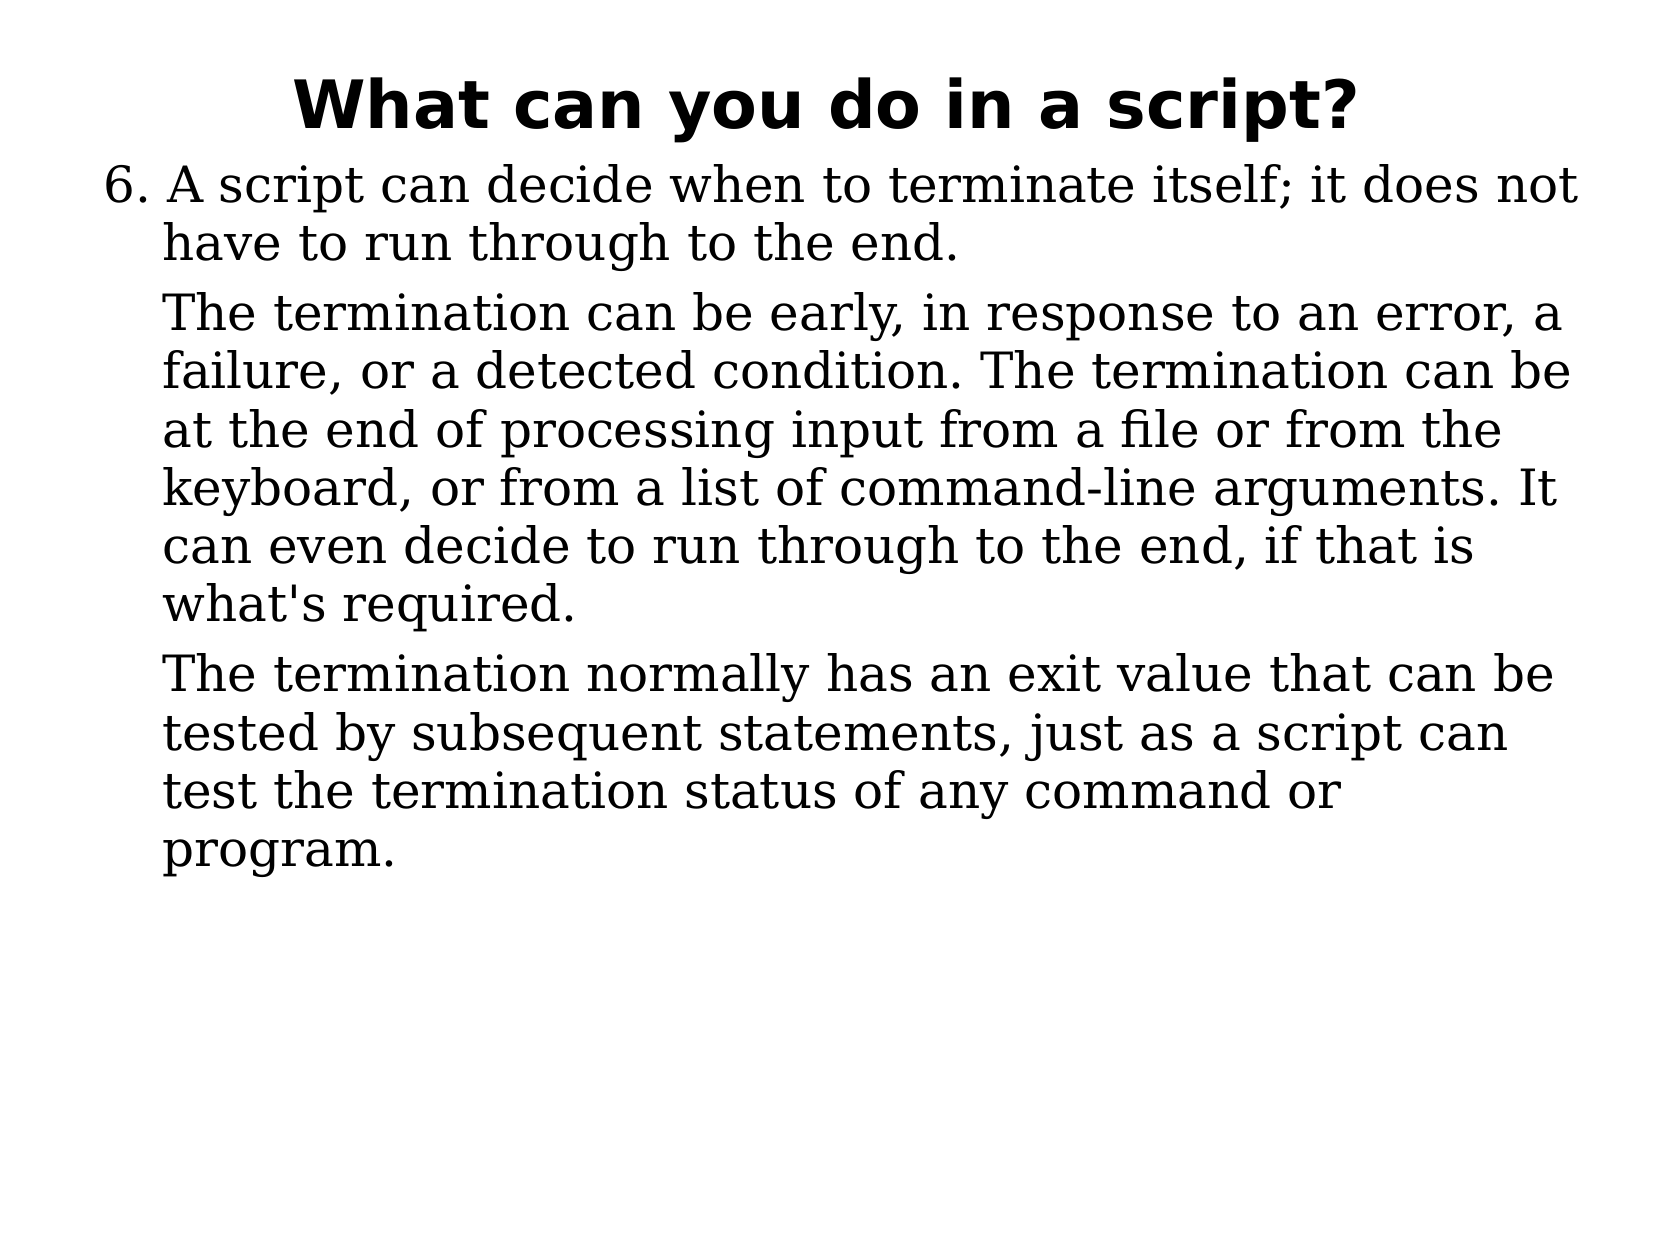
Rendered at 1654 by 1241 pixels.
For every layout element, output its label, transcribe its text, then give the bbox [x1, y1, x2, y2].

text_box What can you do in a script? 6. A script can decide when to terminate itself; it does not have to run through to the end. The termination can be early, in response to an error, a failure, or a detected condition. The termination can be at the end of processing input from a file or from the keyboard, or from a list of command-line arguments. It can even decide to run through to the end, if that is what's required. The termination normally has an exit value that can be tested by subsequent statements, just as a script can test the termination status of any command or program. [59, 59, 1595, 886]
